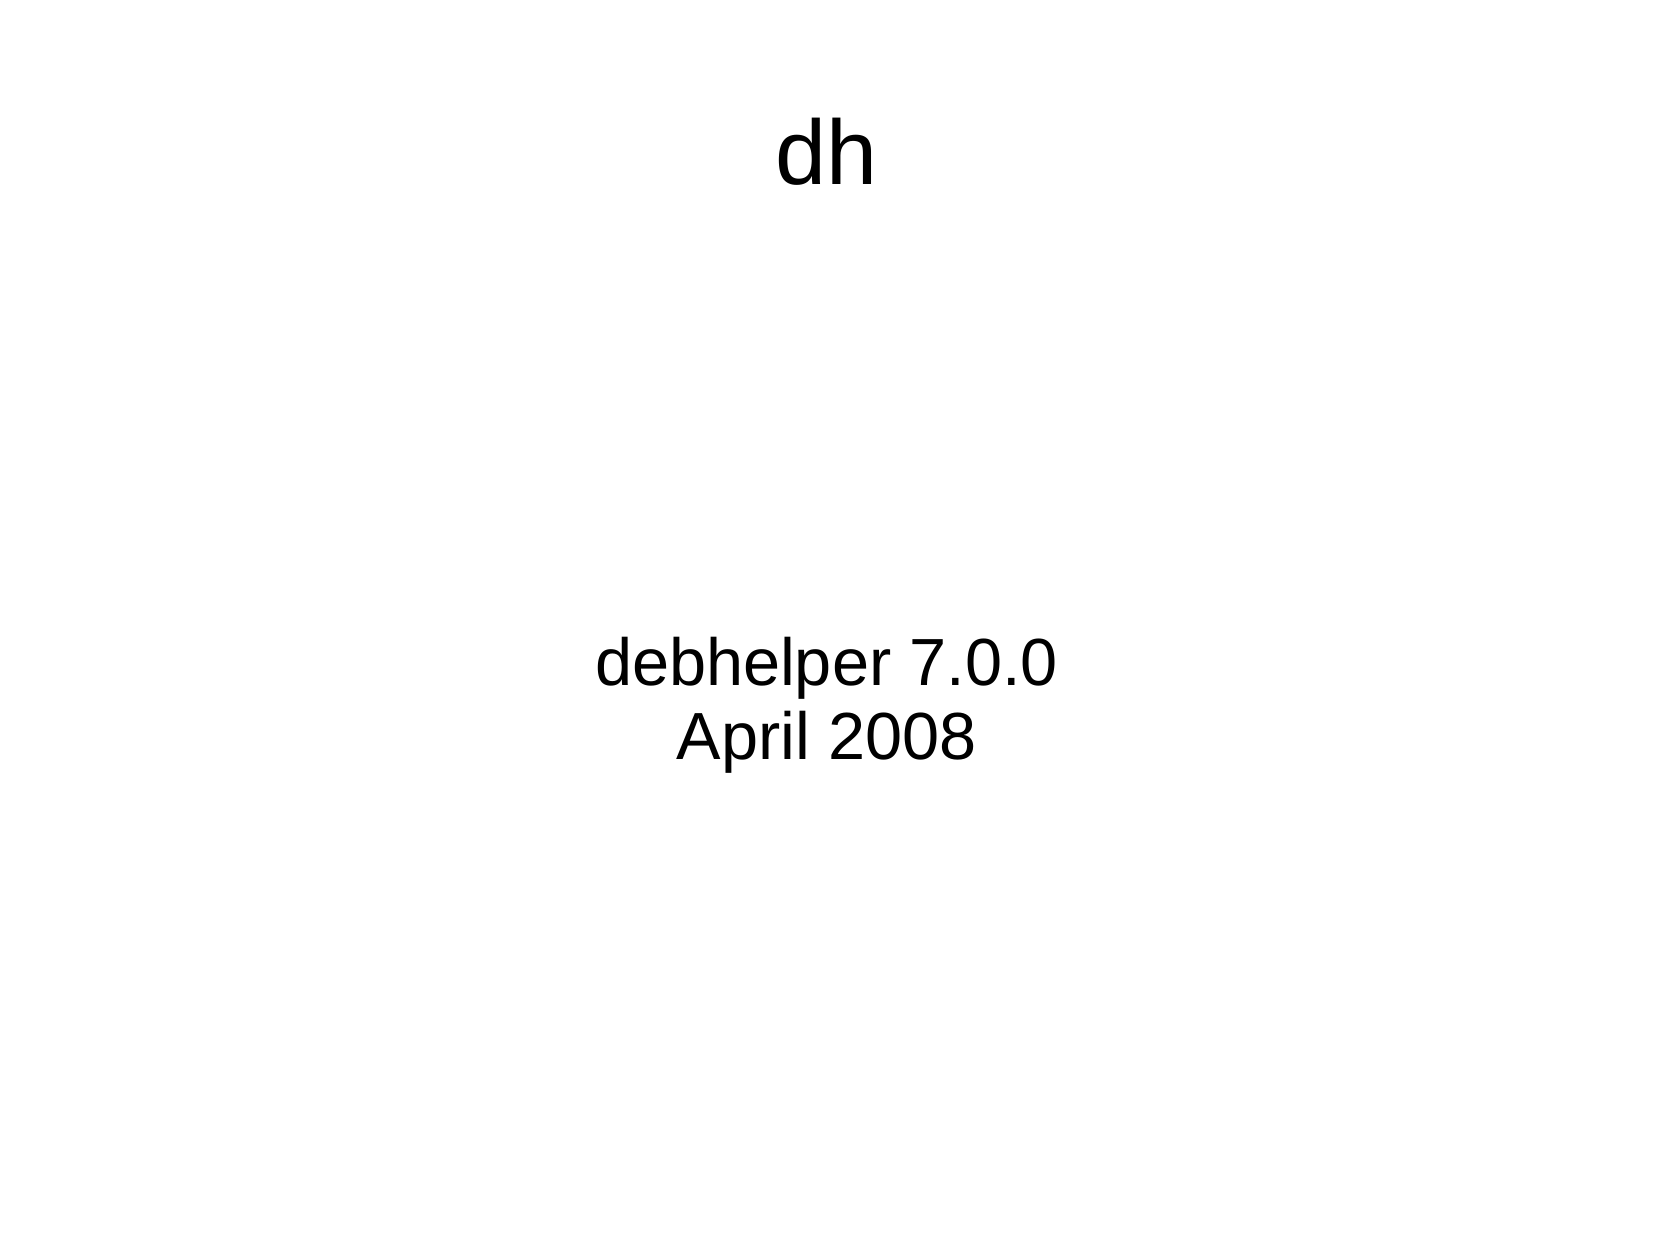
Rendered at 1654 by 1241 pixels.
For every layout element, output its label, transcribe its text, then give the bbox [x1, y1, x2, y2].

subtitle debhelper 7.0.0 April 2008 [82, 297, 1571, 1102]
title dh [82, 56, 1571, 250]
